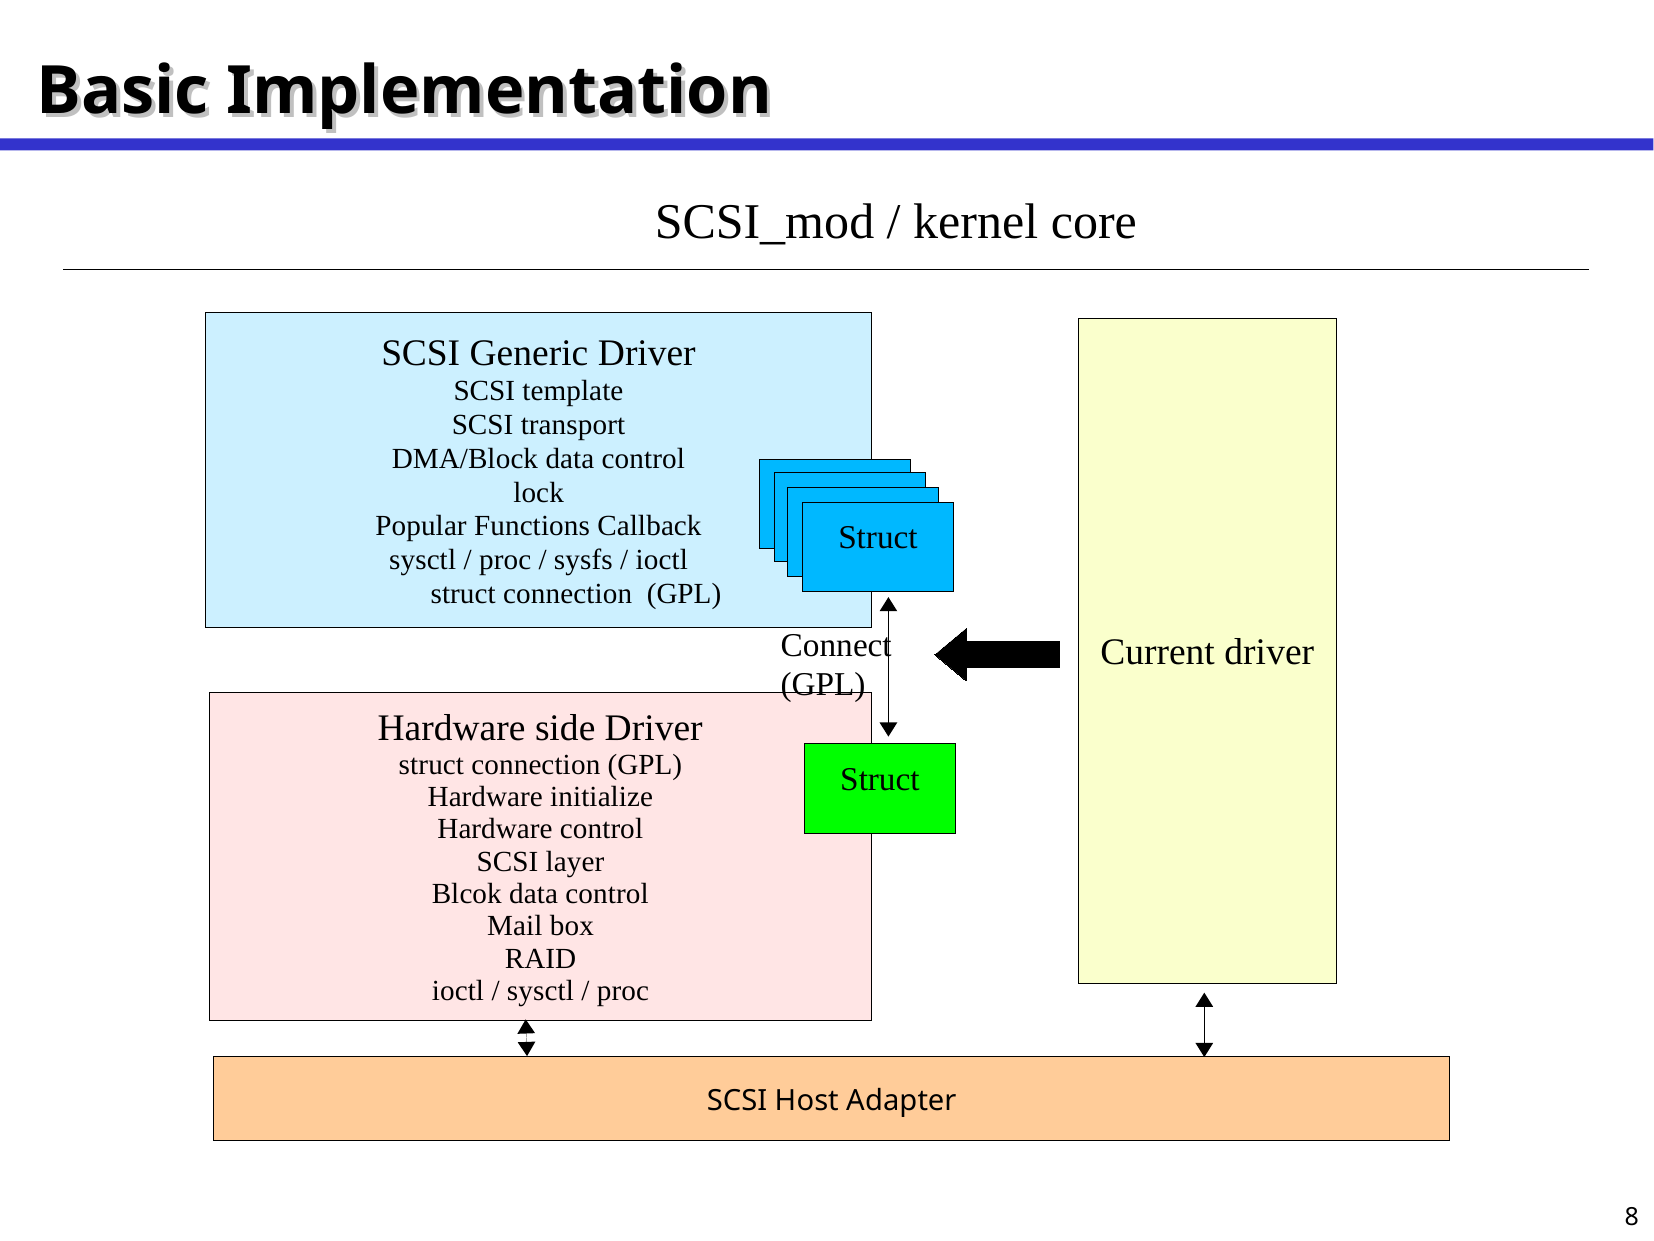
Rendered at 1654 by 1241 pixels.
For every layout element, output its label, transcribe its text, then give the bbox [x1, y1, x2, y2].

text_box SCSI Generic Driver SCSI template SCSI transport DMA/Block data control lock Popular Functions Callback sysctl / proc / sysfs / ioctl struct connection (GPL) [205, 312, 872, 628]
text_box Struct [804, 743, 956, 834]
text_box [934, 628, 1060, 681]
text_box Hardware side Driver struct connection (GPL) Hardware initialize Hardware control SCSI layer Blcok data control Mail box RAID ioctl / sysctl / proc [209, 692, 872, 1021]
text_box [759, 459, 939, 577]
text_box Connect (GPL) [780, 624, 901, 703]
text_box Current driver [1078, 318, 1337, 984]
text_box Struct [802, 502, 954, 592]
text_box SCSI Host Adapter [213, 1056, 1450, 1141]
text_box Basic Implementation [36, 37, 1194, 105]
text_box SCSI_mod / kernel core [654, 191, 1137, 248]
